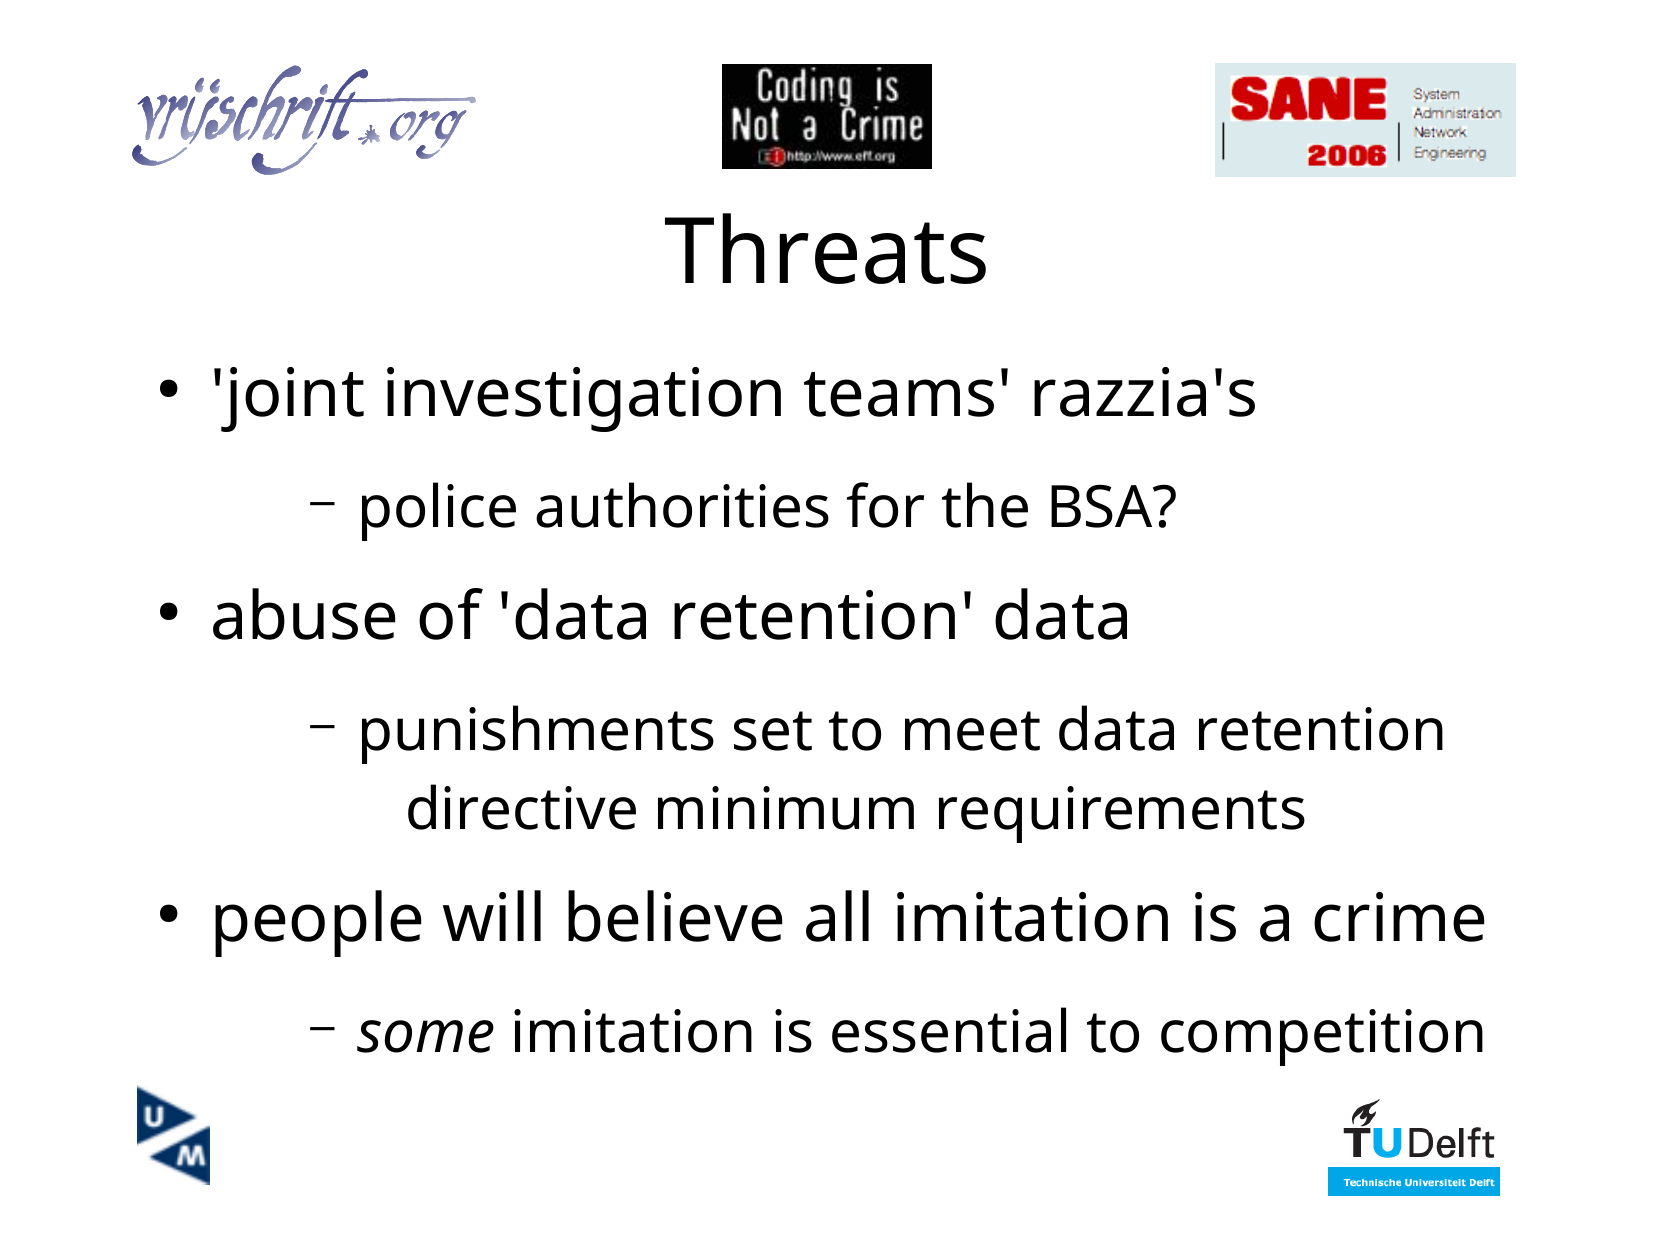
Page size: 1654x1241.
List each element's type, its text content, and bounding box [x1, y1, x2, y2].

picture [1328, 1127, 1500, 1166]
picture [1215, 63, 1516, 144]
picture [722, 64, 932, 144]
picture [1478, 1180, 1492, 1185]
list 'joint investigation teams' razzia's police authorities for the BSA? abuse of 'data retention' data punishments set to meet data retention directive minimum requirements people will believe all imitation is a crime some imitation is essential to competition [121, 344, 1534, 1127]
picture [137, 1127, 210, 1185]
title Threats [121, 144, 1534, 344]
picture [1383, 1127, 1393, 1151]
